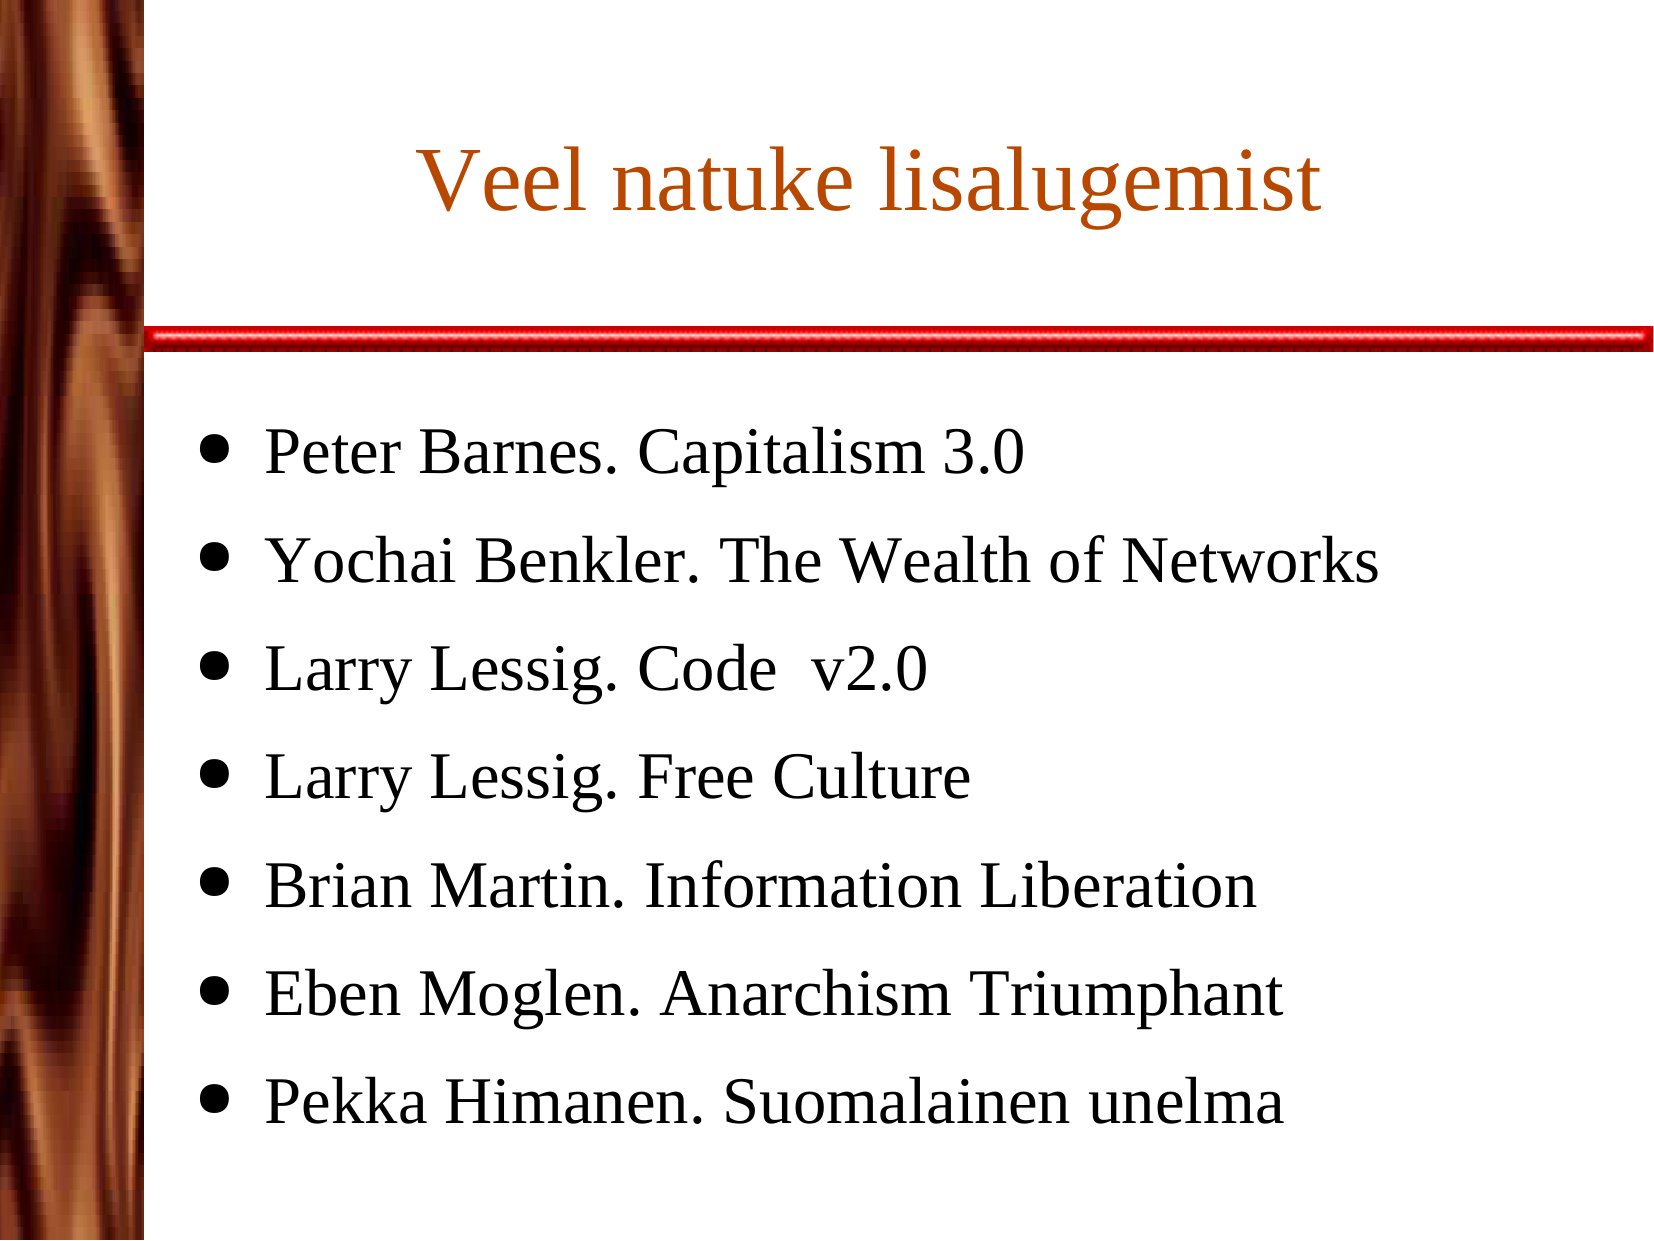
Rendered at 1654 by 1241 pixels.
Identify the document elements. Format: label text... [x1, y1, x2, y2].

picture [0, 0, 1654, 1240]
title Veel natuke lisalugemist [154, 69, 1566, 281]
list Peter Barnes. Capitalism 3.0 Yochai Benkler. The Wealth of Networks Larry Lessig. Code v2.0 Larry Lessig. Free Culture Brian Martin. Information Liberation Eben Moglen. Anarchism Triumphant Pekka Himanen. Suomalainen unelma [183, 408, 1595, 1228]
